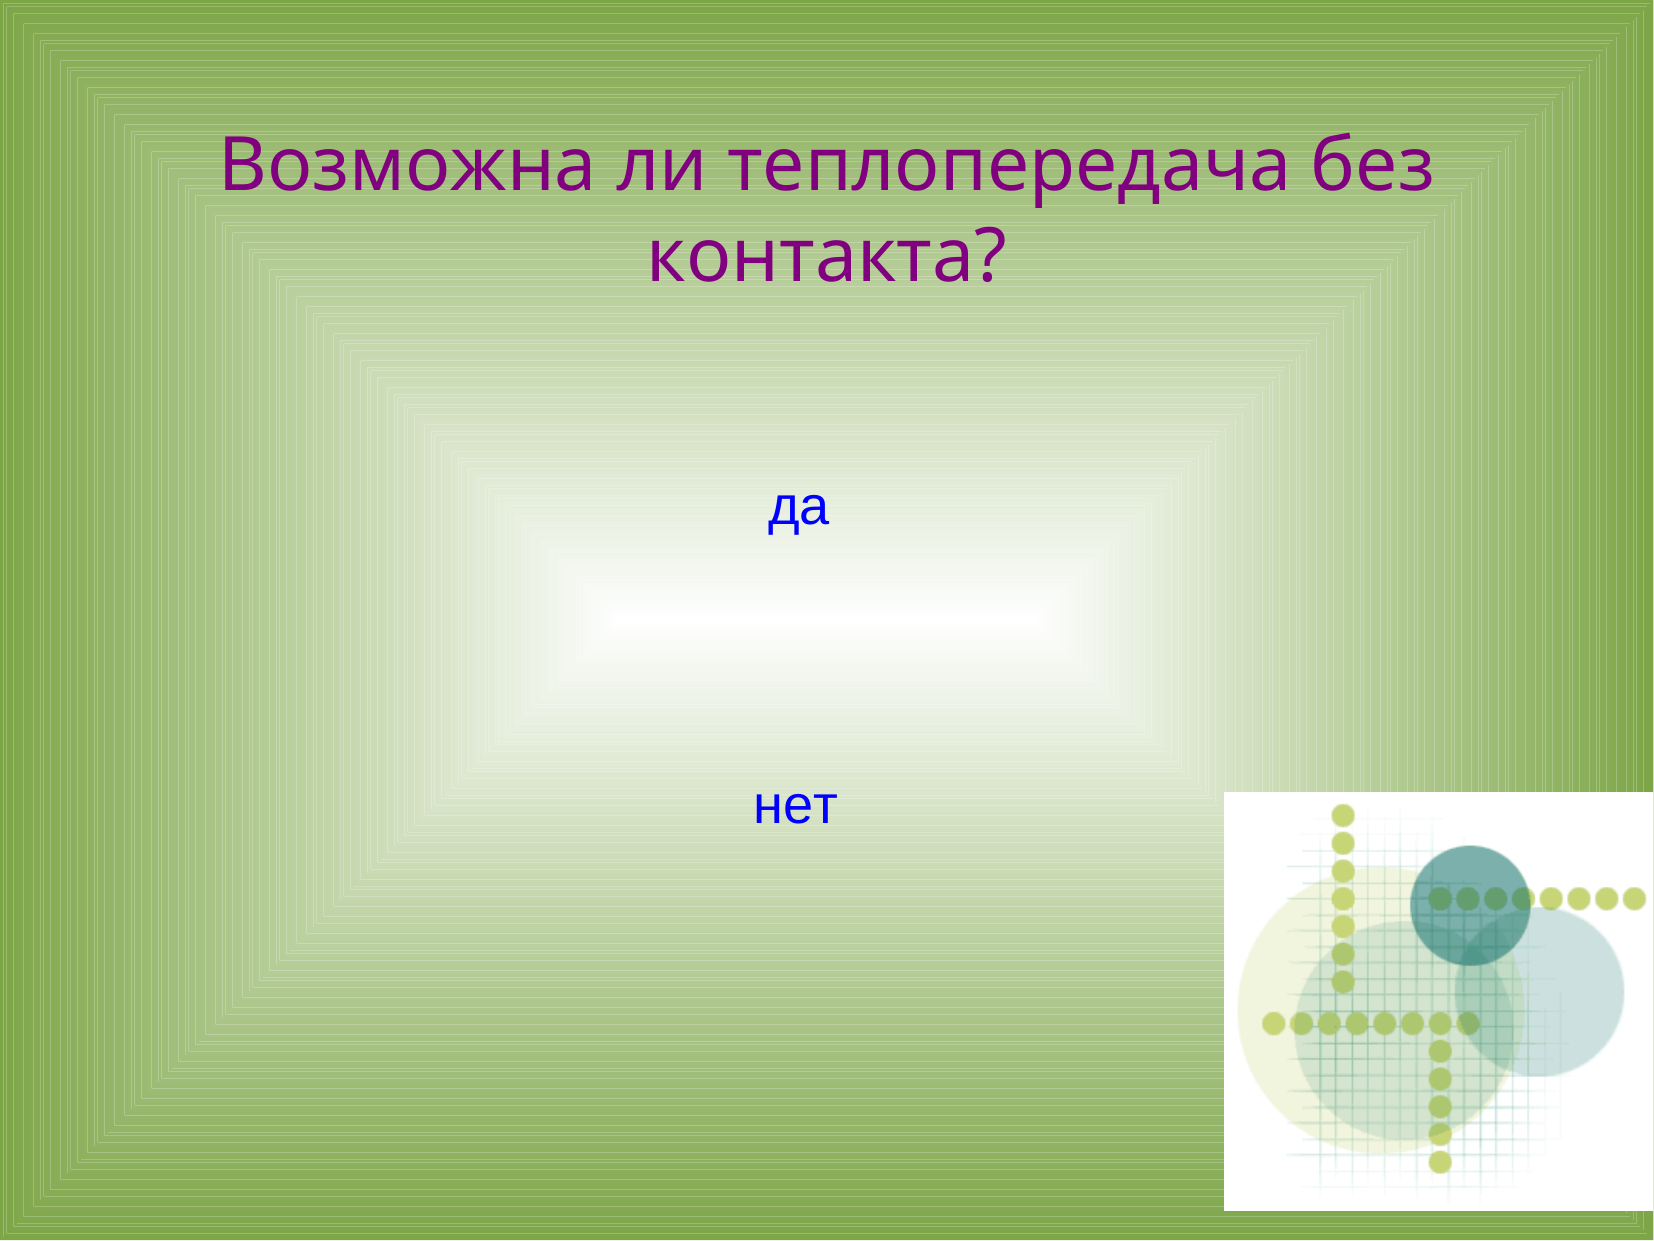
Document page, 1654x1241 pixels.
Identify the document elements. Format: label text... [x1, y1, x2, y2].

text_box да [767, 472, 916, 537]
text_box нет [738, 767, 887, 844]
text_box Возможна ли теплопередача без контакта? [121, 86, 1533, 325]
picture [1224, 792, 1654, 1211]
